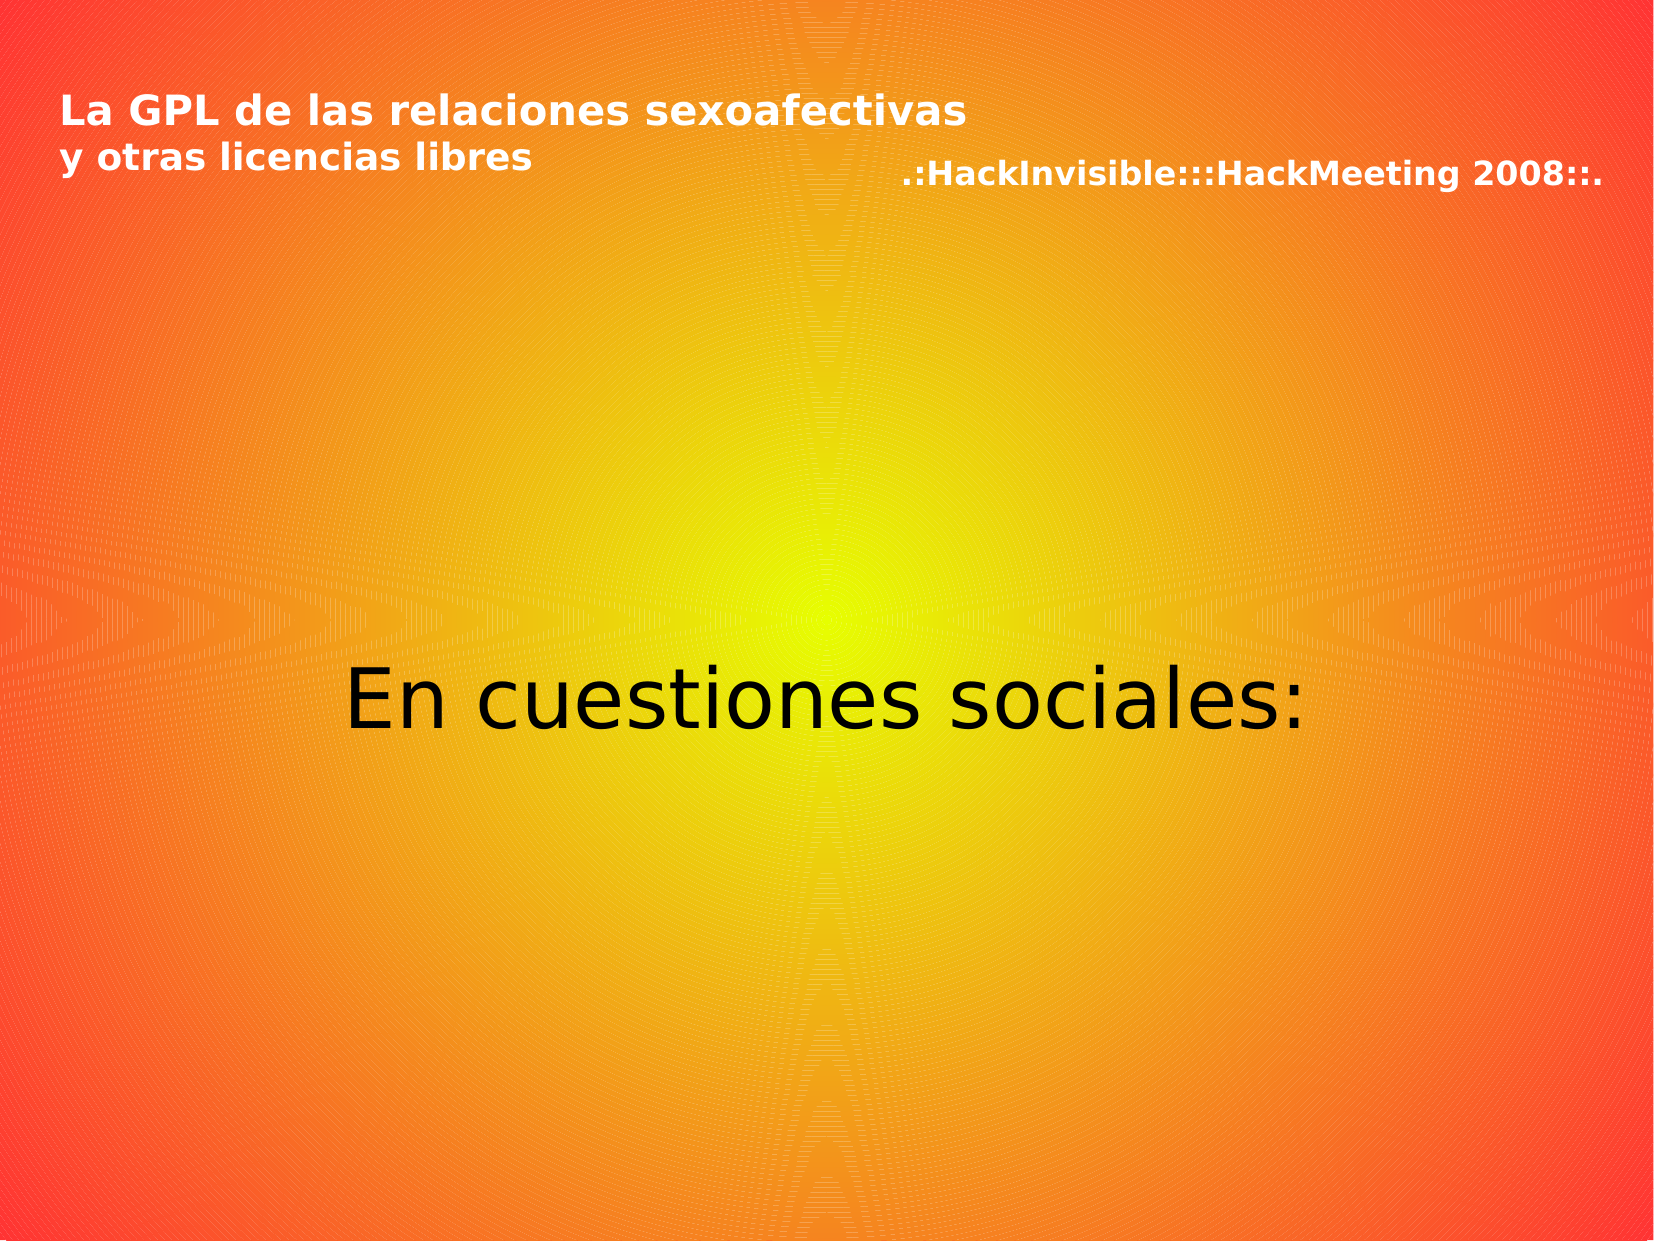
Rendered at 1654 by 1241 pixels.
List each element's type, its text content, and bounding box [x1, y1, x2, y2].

text_box .:HackInvisible:::HackMeeting 2008::. [885, 147, 1607, 201]
subtitle En cuestiones sociales: [82, 297, 1571, 1102]
title La GPL de las relaciones sexoafectivas y otras licencias libres [59, 59, 1595, 207]
